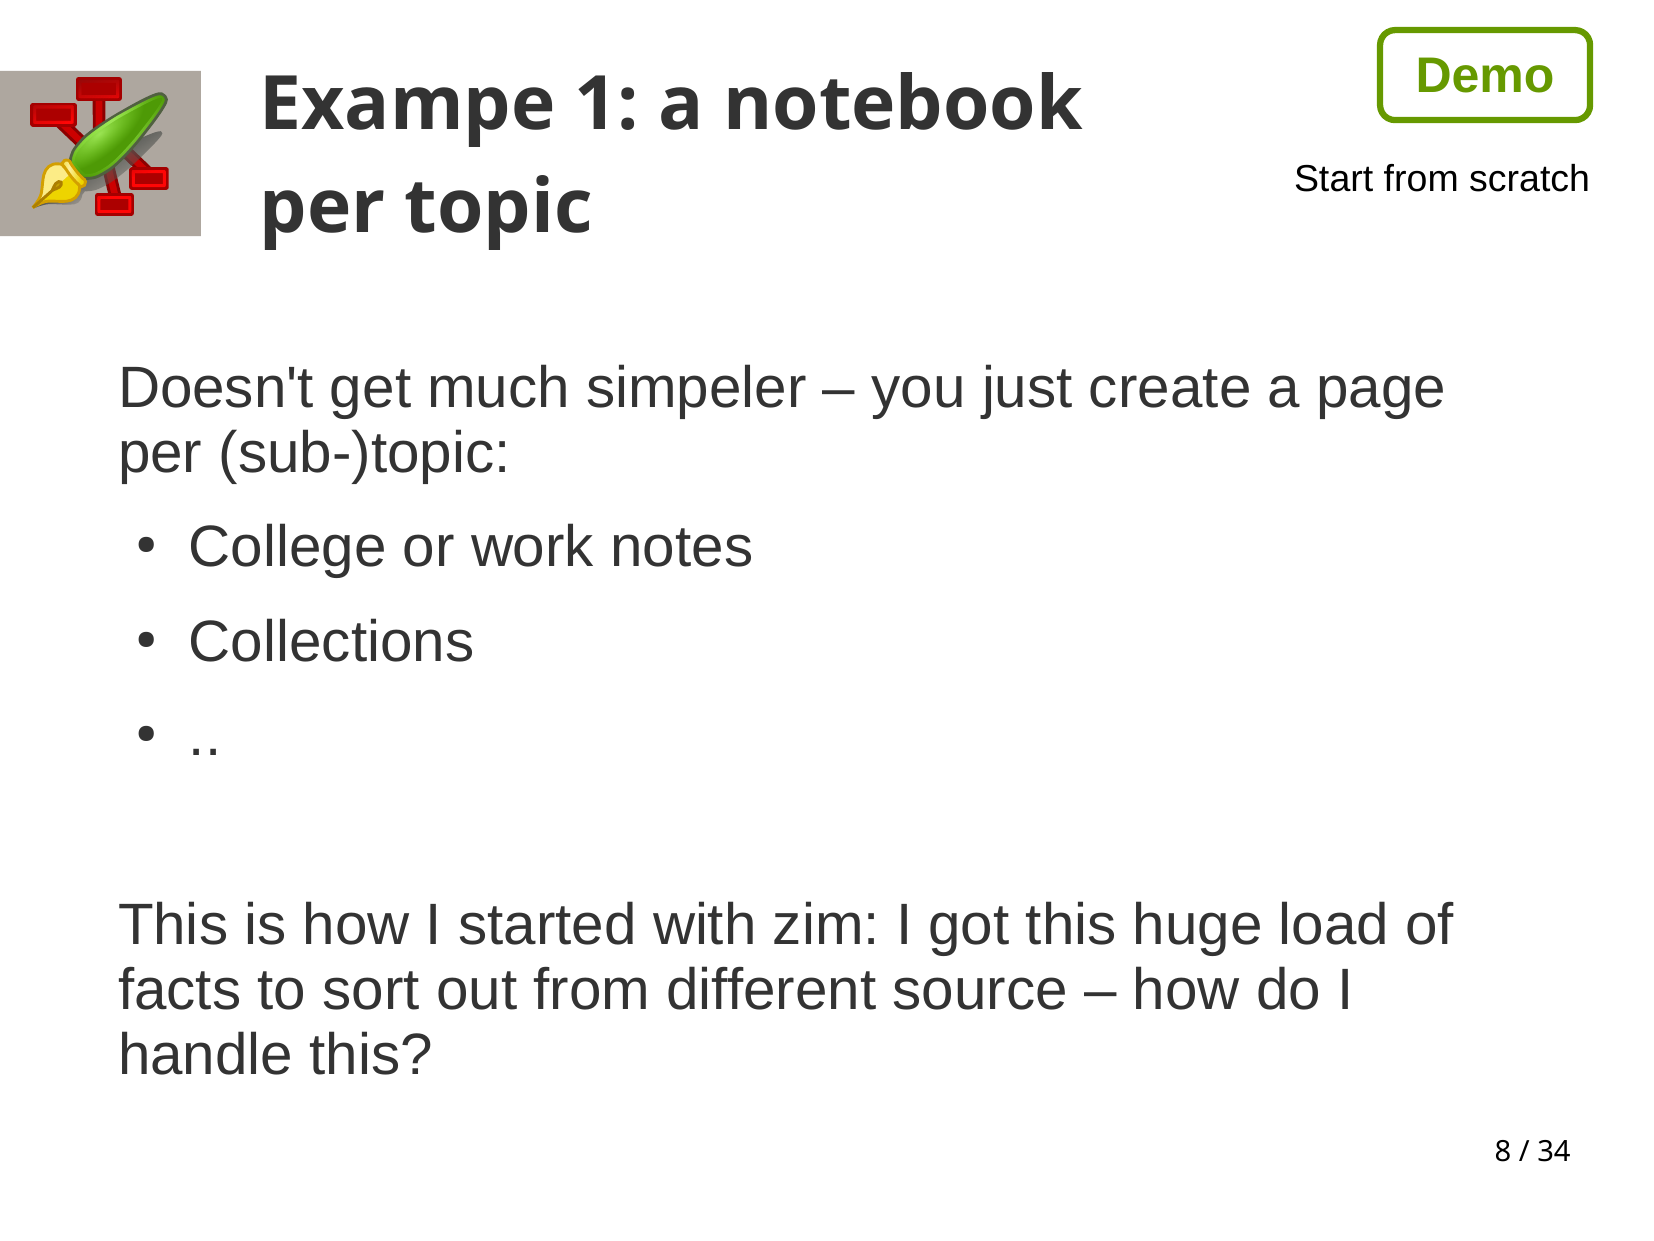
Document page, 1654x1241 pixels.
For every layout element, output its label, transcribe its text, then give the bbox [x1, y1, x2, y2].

text_box Demo [1380, 30, 1591, 121]
list Doesn't get much simpeler – you just create a page per (sub-)topic: College or work notes Collections .. This is how I started with zim: I got this huge load of facts to sort out from different source – how do I handle this? [118, 354, 1536, 1074]
title Exampe 1: a notebook per topic [224, 44, 1571, 259]
text_box Start from scratch [1279, 150, 1606, 207]
